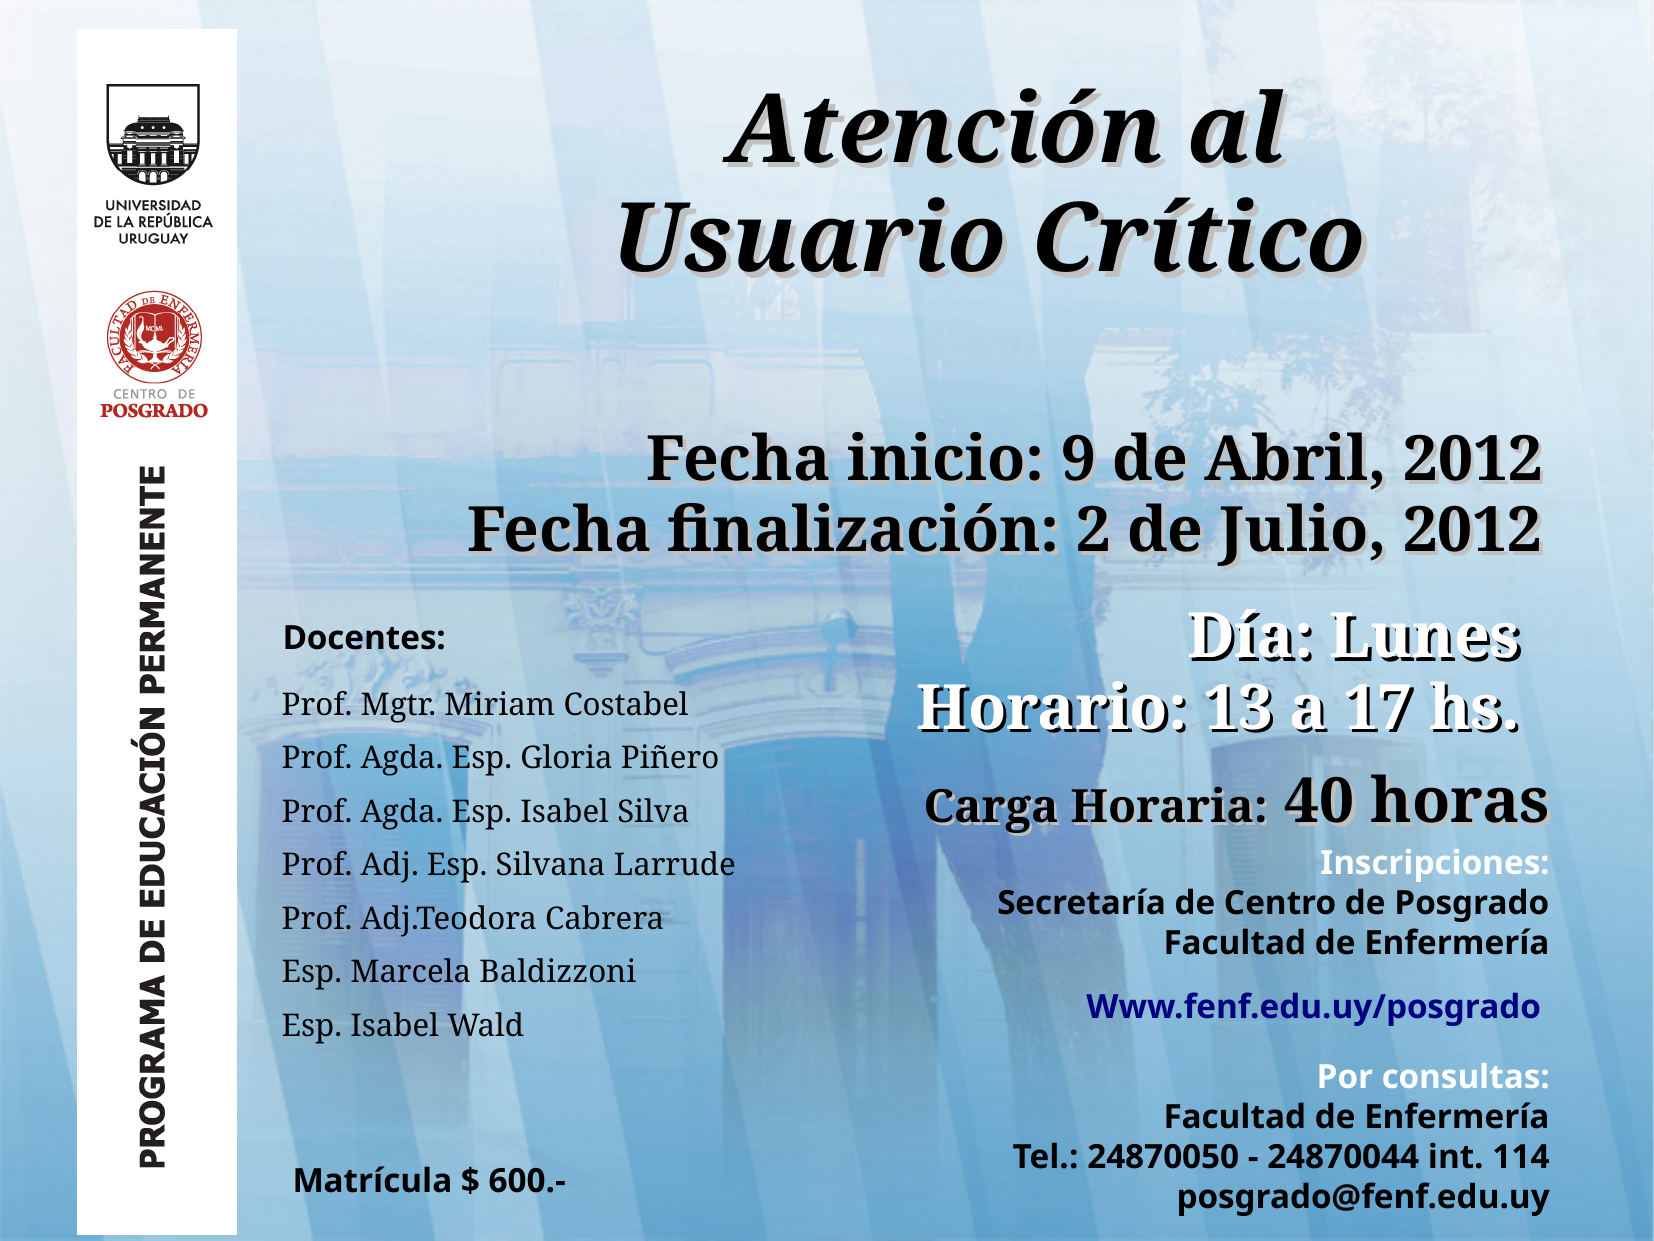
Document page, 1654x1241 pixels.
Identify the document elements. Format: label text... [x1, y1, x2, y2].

text_box Atención al Usuario Crítico [561, 62, 1418, 296]
text_box Fecha inicio: 9 de Abril, 2012 Fecha finalización: 2 de Julio, 2012 [383, 413, 1560, 576]
text_box Matrícula $ 600.- [265, 1151, 768, 1207]
text_box Inscripciones: Secretaría de Centro de Posgrado Facultad de Enfermería Www.fenf.edu.uy/posgrado Por consultas: Facultad de Enfermería Tel.: 24870050 - 24870044 int. 114 posgrado@fenf.edu.uy [708, 833, 1565, 1152]
text_box Docentes: Prof. Mgtr. Miriam Costabel Prof. Agda. Esp. Gloria Piñero Prof. Agda. Esp. Isabel Silva Prof. Adj. Esp. Silvana Larrude Prof. Adj.Teodora Cabrera Esp. Marcela Baldizzoni Esp. Isabel Wald [255, 608, 758, 944]
text_box Día: Lunes Horario: 13 a 17 hs. [679, 590, 1536, 755]
text_box Carga Horaria: 40 horas [758, 755, 1566, 842]
picture [0, 0, 1654, 1241]
